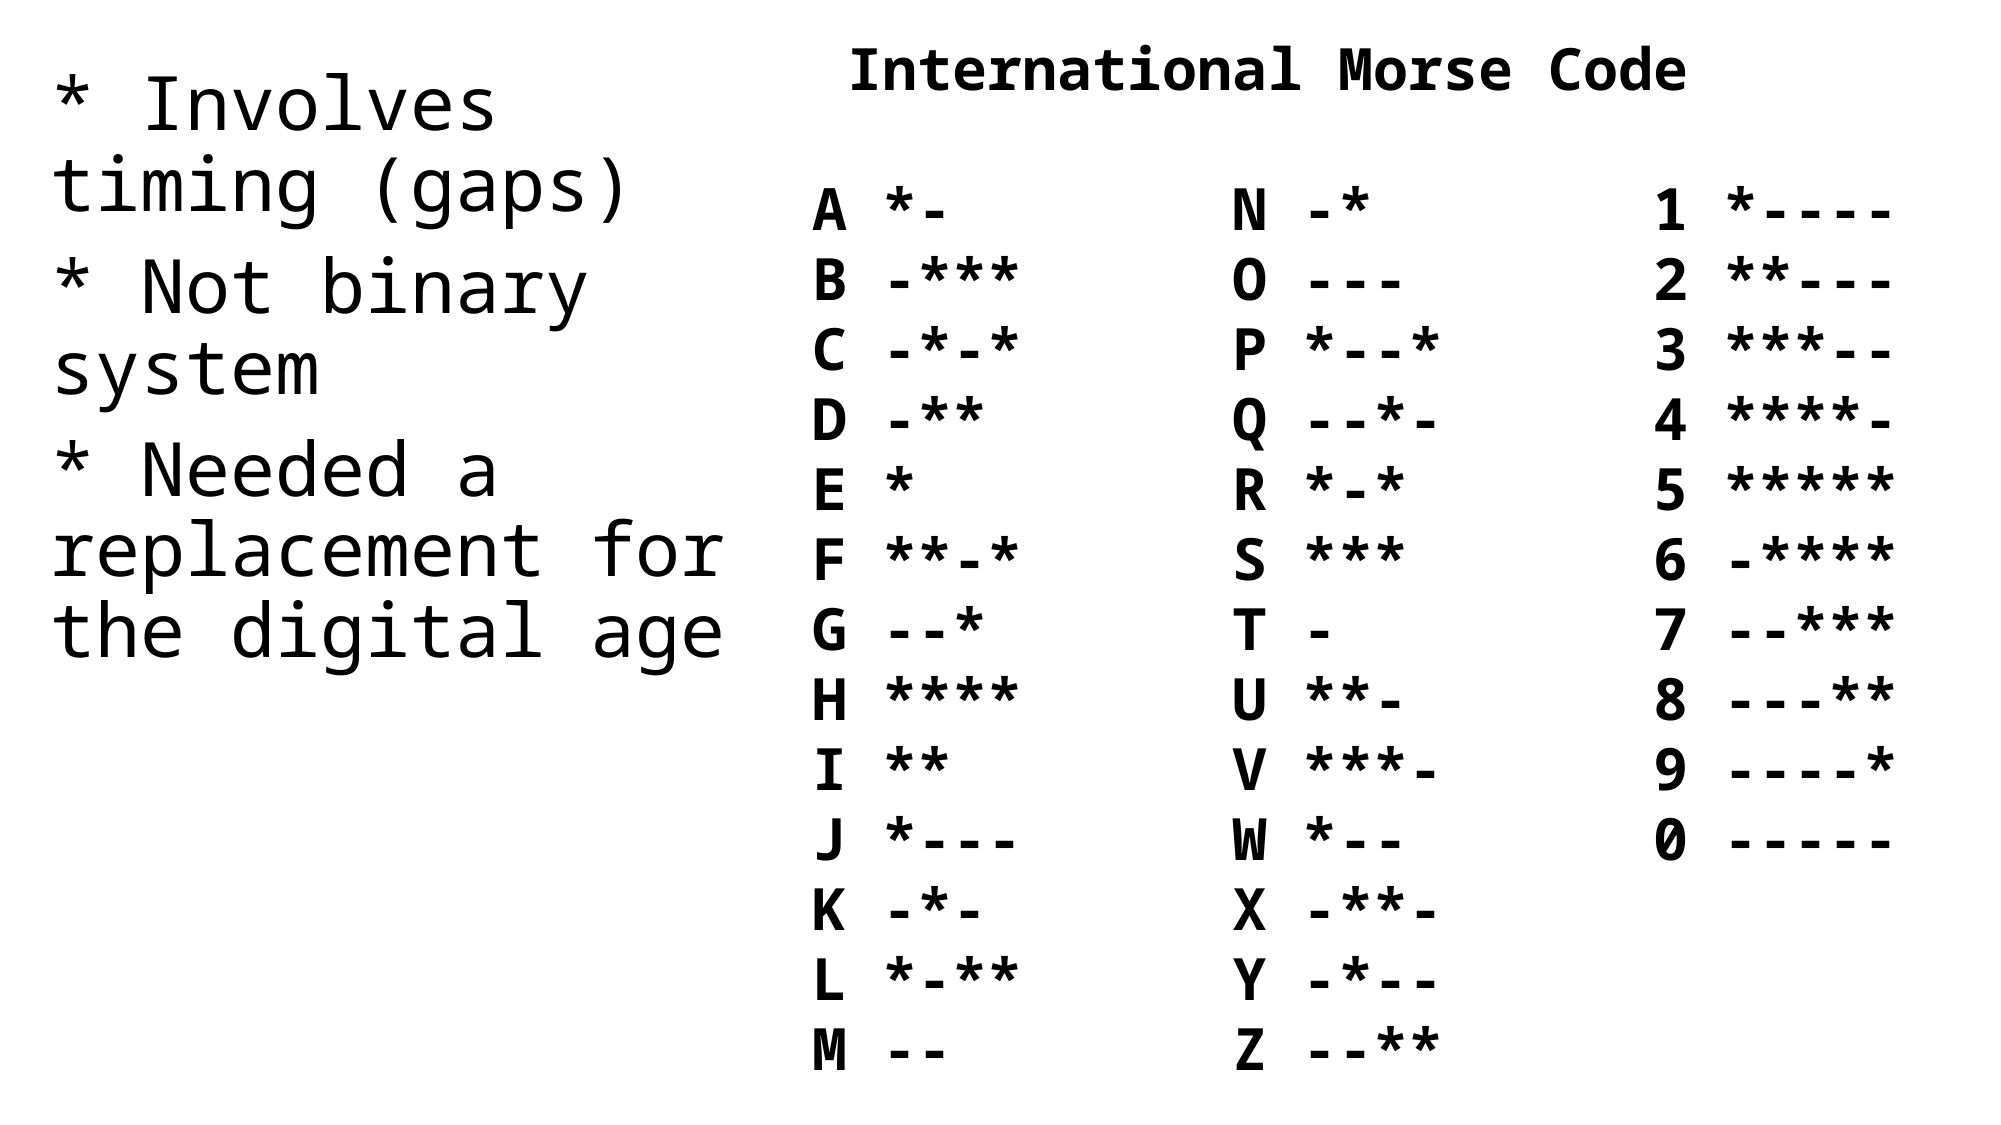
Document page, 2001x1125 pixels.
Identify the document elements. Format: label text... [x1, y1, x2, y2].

list * Involves timing (gaps) * Not binary system * Needed a replacement for the digital age [35, 58, 753, 1085]
text_box International Morse Code A *- N -* 1 *---- B -*** O --- 2 **--- C -*-* P *--* 3 ***-- D -** Q --*- 4 ****- E * R *-* 5 ***** F **-* S *** 6 -**** G --* T - 7 --*** H **** U **- 8 ---** I ** V ***- 9 ----* J *--- W *-- 0 ----- K -*- X -**- L *-** Y -*-- M -- Z --** [797, 24, 1959, 1101]
